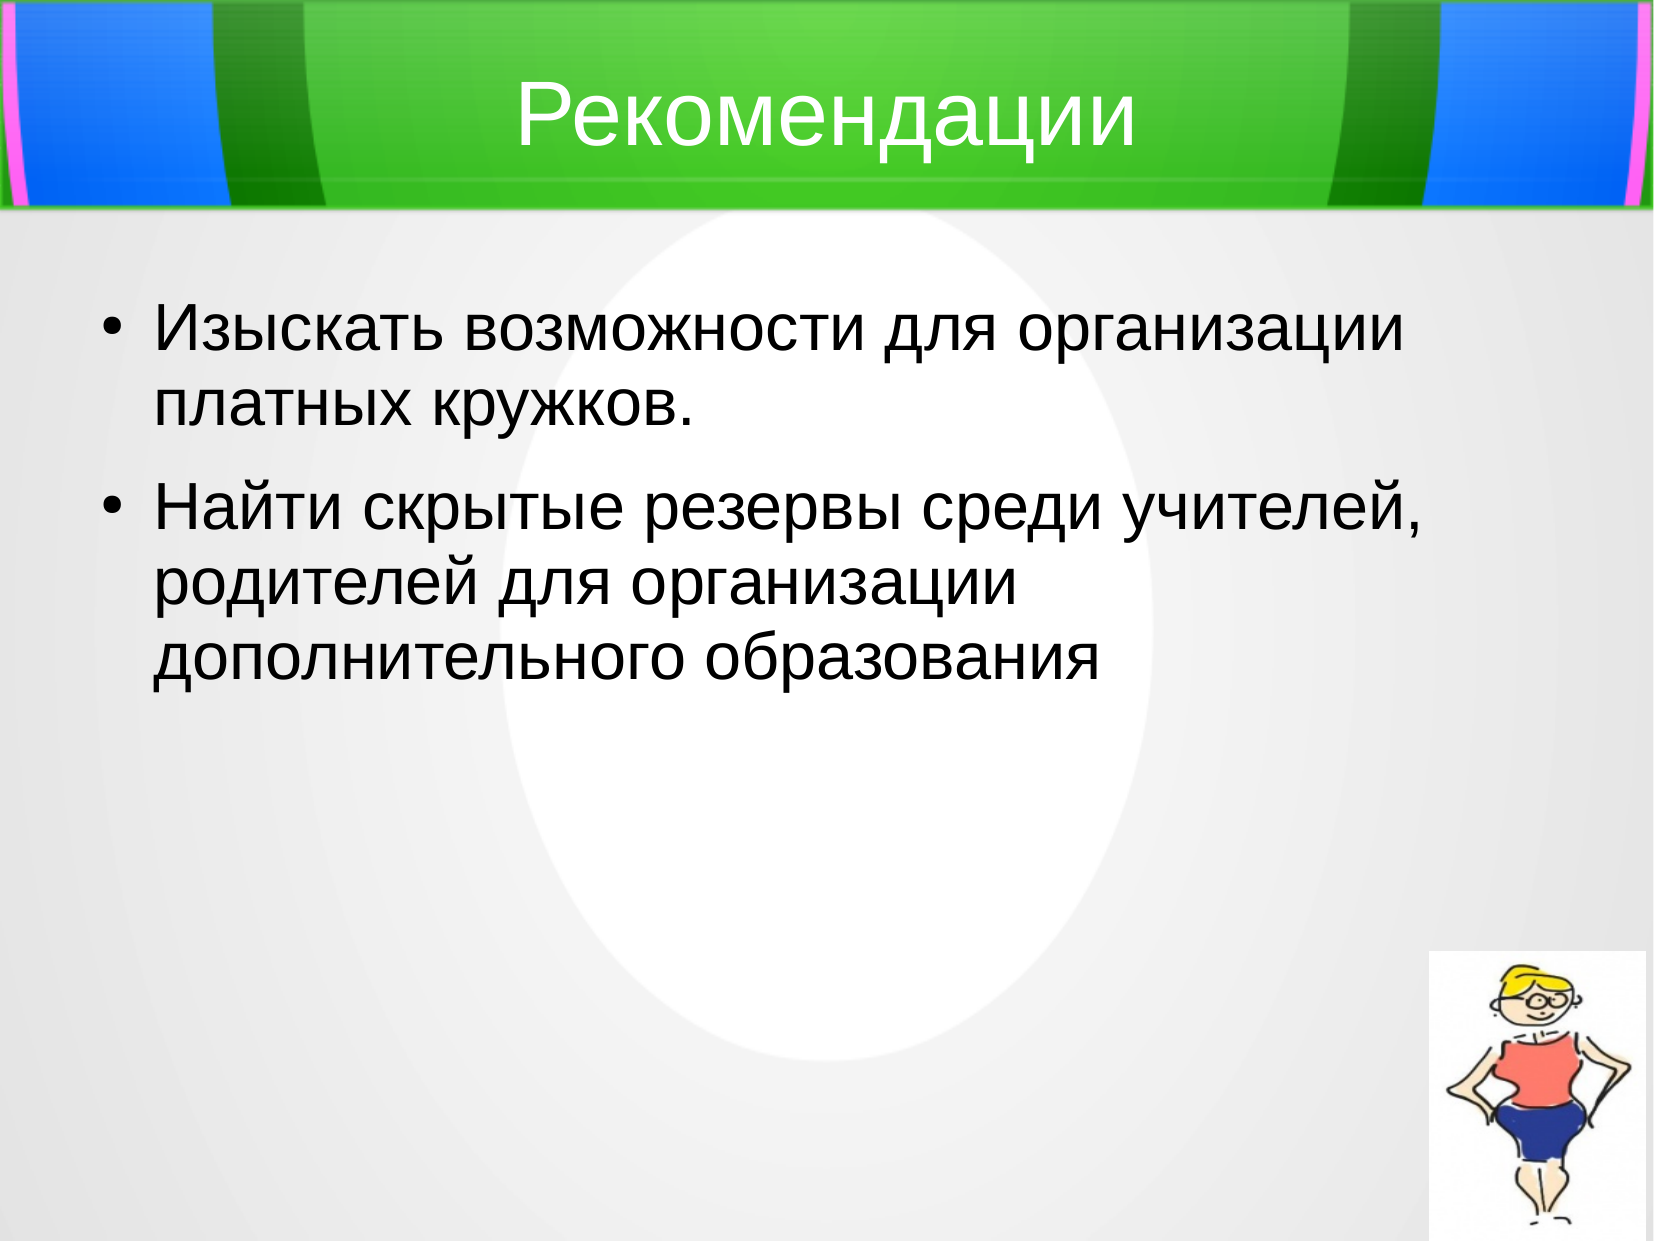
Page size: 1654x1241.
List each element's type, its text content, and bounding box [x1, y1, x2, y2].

title Рекомендации [82, 49, 1571, 179]
picture [0, 0, 1654, 1241]
list Изыскать возможности для организации платных кружков. Найти скрытые резервы среди учителей, родителей для организации дополнительного образования [82, 290, 1538, 1010]
